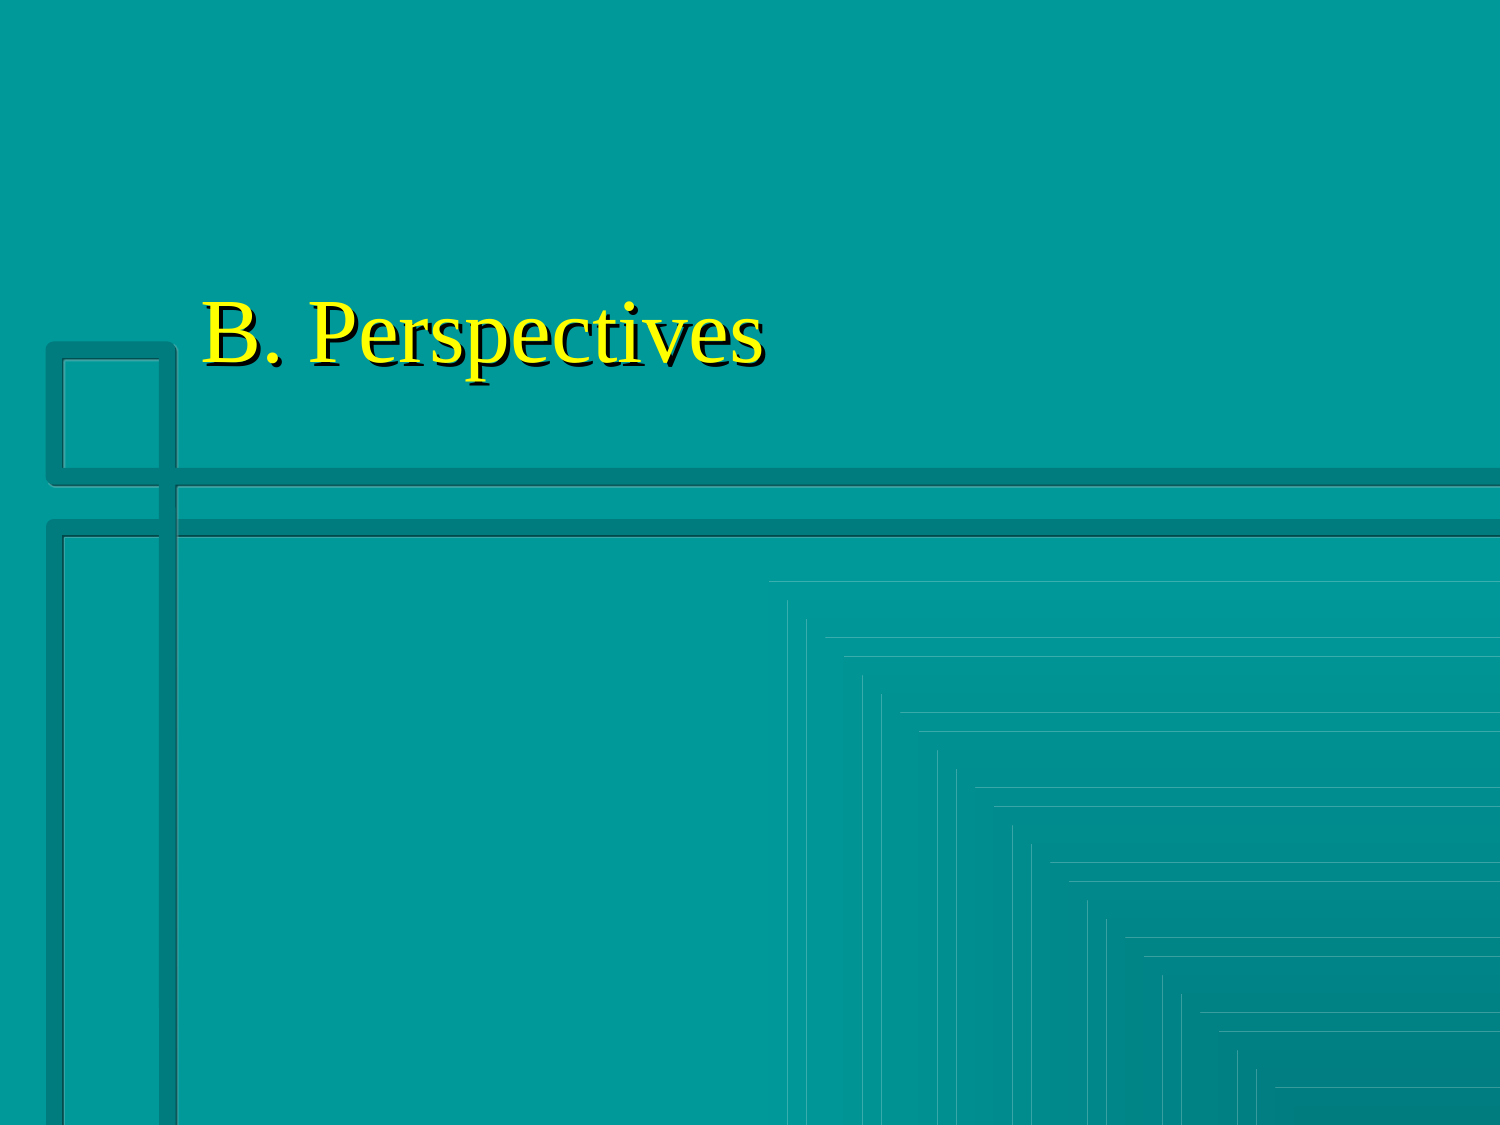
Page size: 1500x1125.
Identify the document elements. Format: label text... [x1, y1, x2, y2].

title B. Perspectives [200, 237, 1476, 426]
